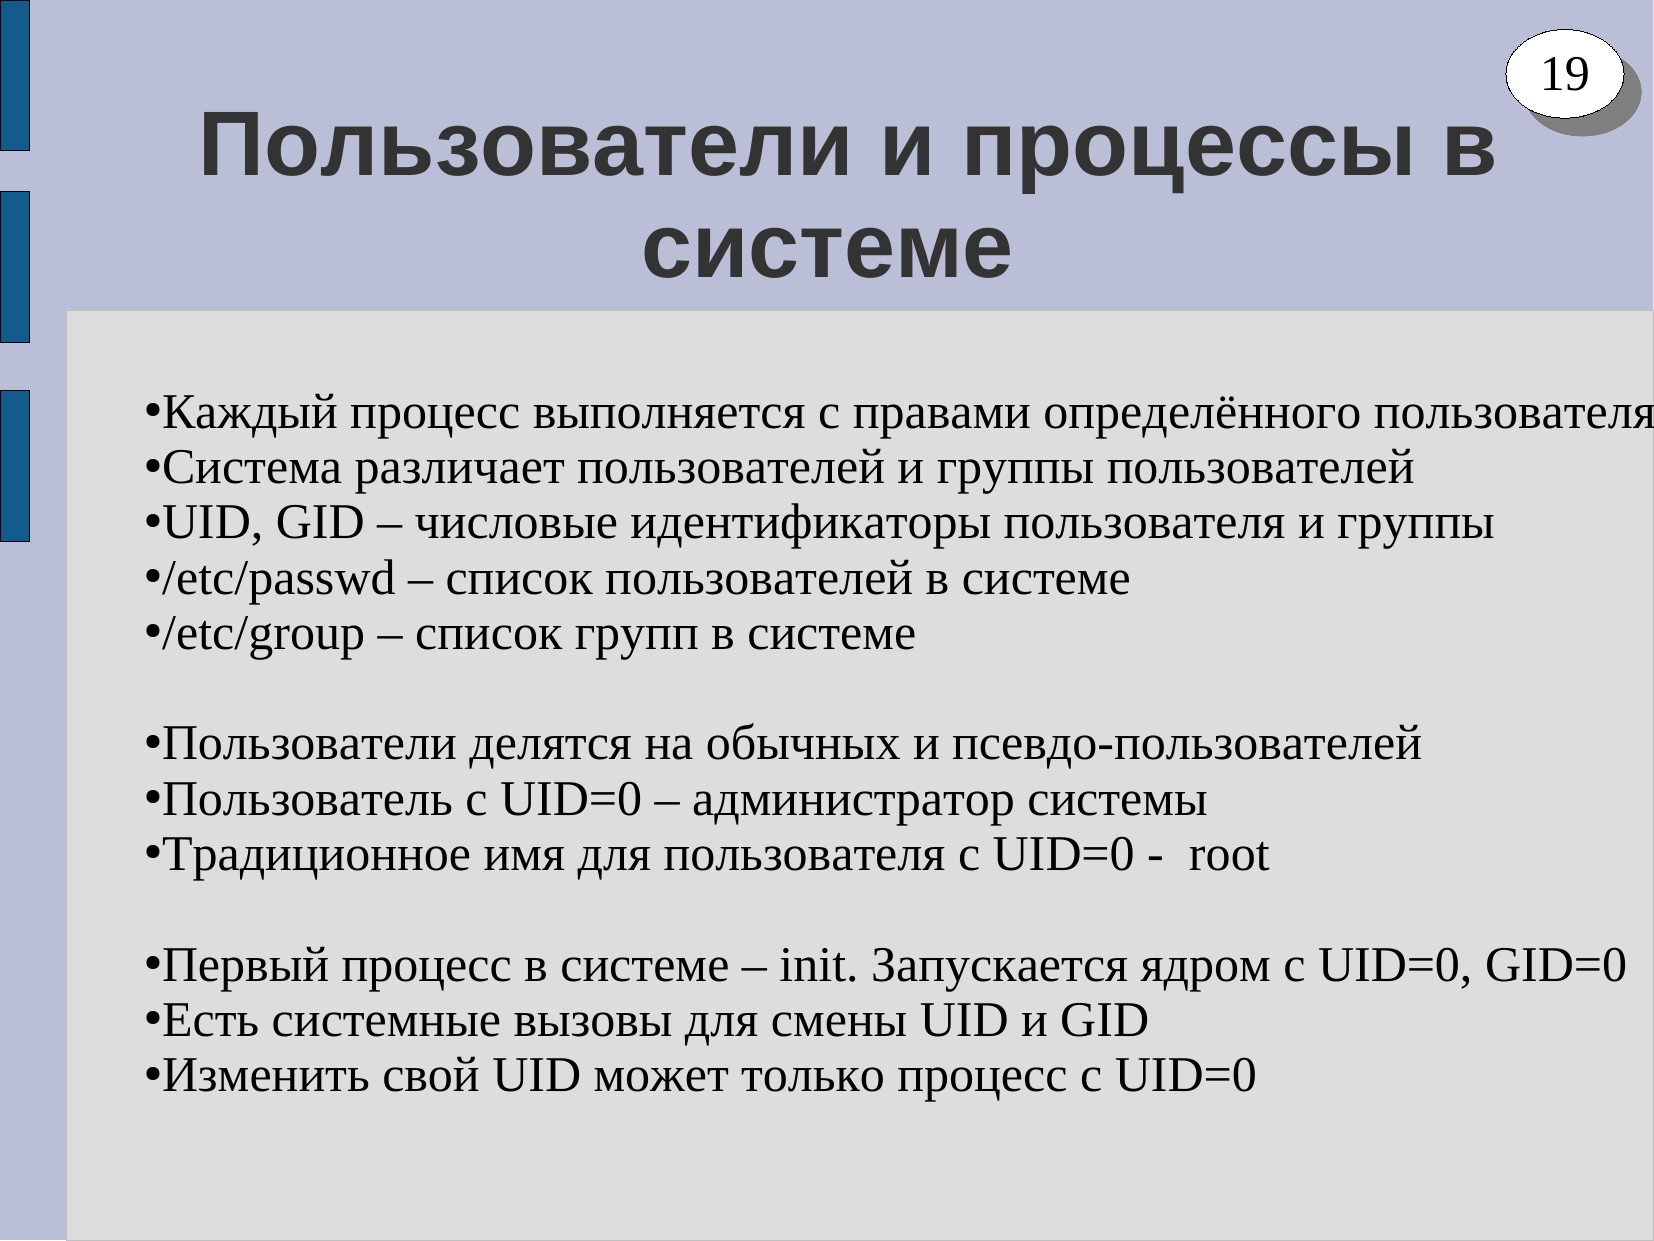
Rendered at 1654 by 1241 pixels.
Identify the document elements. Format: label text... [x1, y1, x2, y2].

title Пользователи и процессы в системе [121, 91, 1534, 299]
text_box Каждый процесс выполняется с правами определённого пользователя Система различает пользователей и группы пользователей UID, GID – числовые идентификаторы пользователя и группы /etc/passwd – список пользователей в системе /etc/group – список групп в системе Пользователи делятся на обычных и псевдо-пользователей Пользователь с UID=0 – администратор системы Традиционное имя для пользователя с UID=0 - root Первый процесс в системе – init. Запускается ядром с UID=0, GID=0 Есть системные вызовы для смены UID и GID Изменить свой UID может только процесс с UID=0 [144, 383, 1654, 1158]
text_box 19 [1505, 29, 1625, 119]
